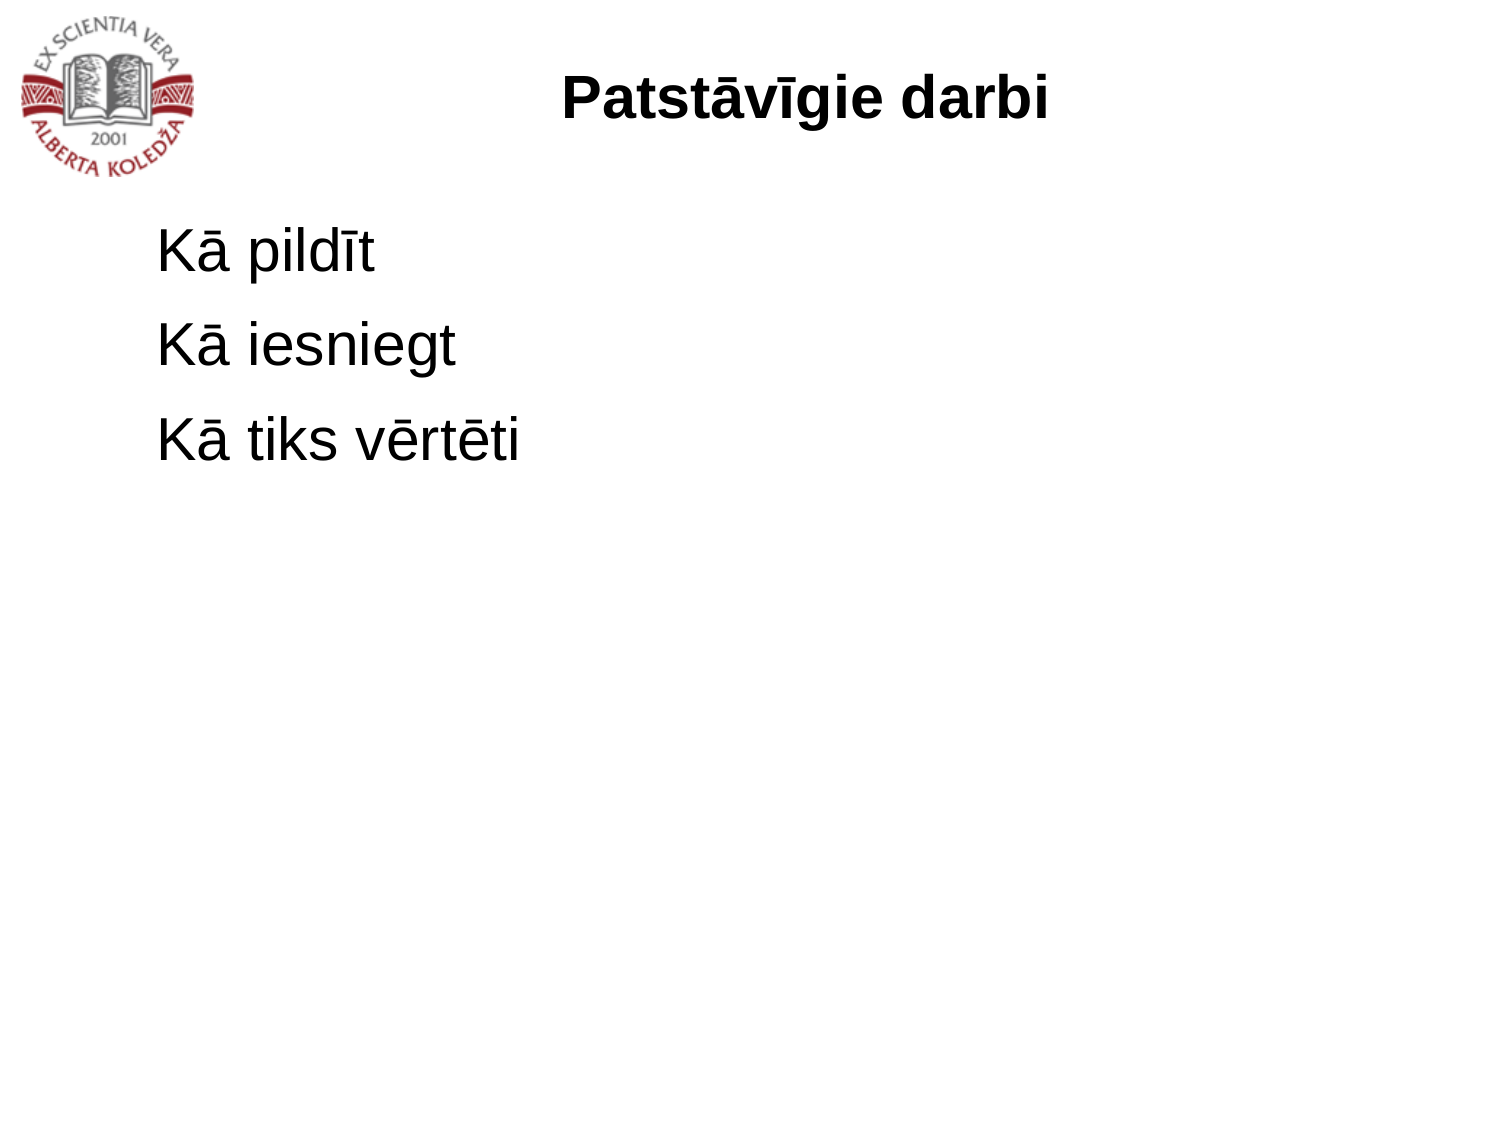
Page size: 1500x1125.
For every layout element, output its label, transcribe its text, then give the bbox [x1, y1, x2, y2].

picture [21, 16, 194, 177]
title Patstāvīgie darbi [187, 44, 1425, 150]
list Kā pildīt Kā iesniegt Kā tiks vērtēti [85, 216, 1436, 959]
